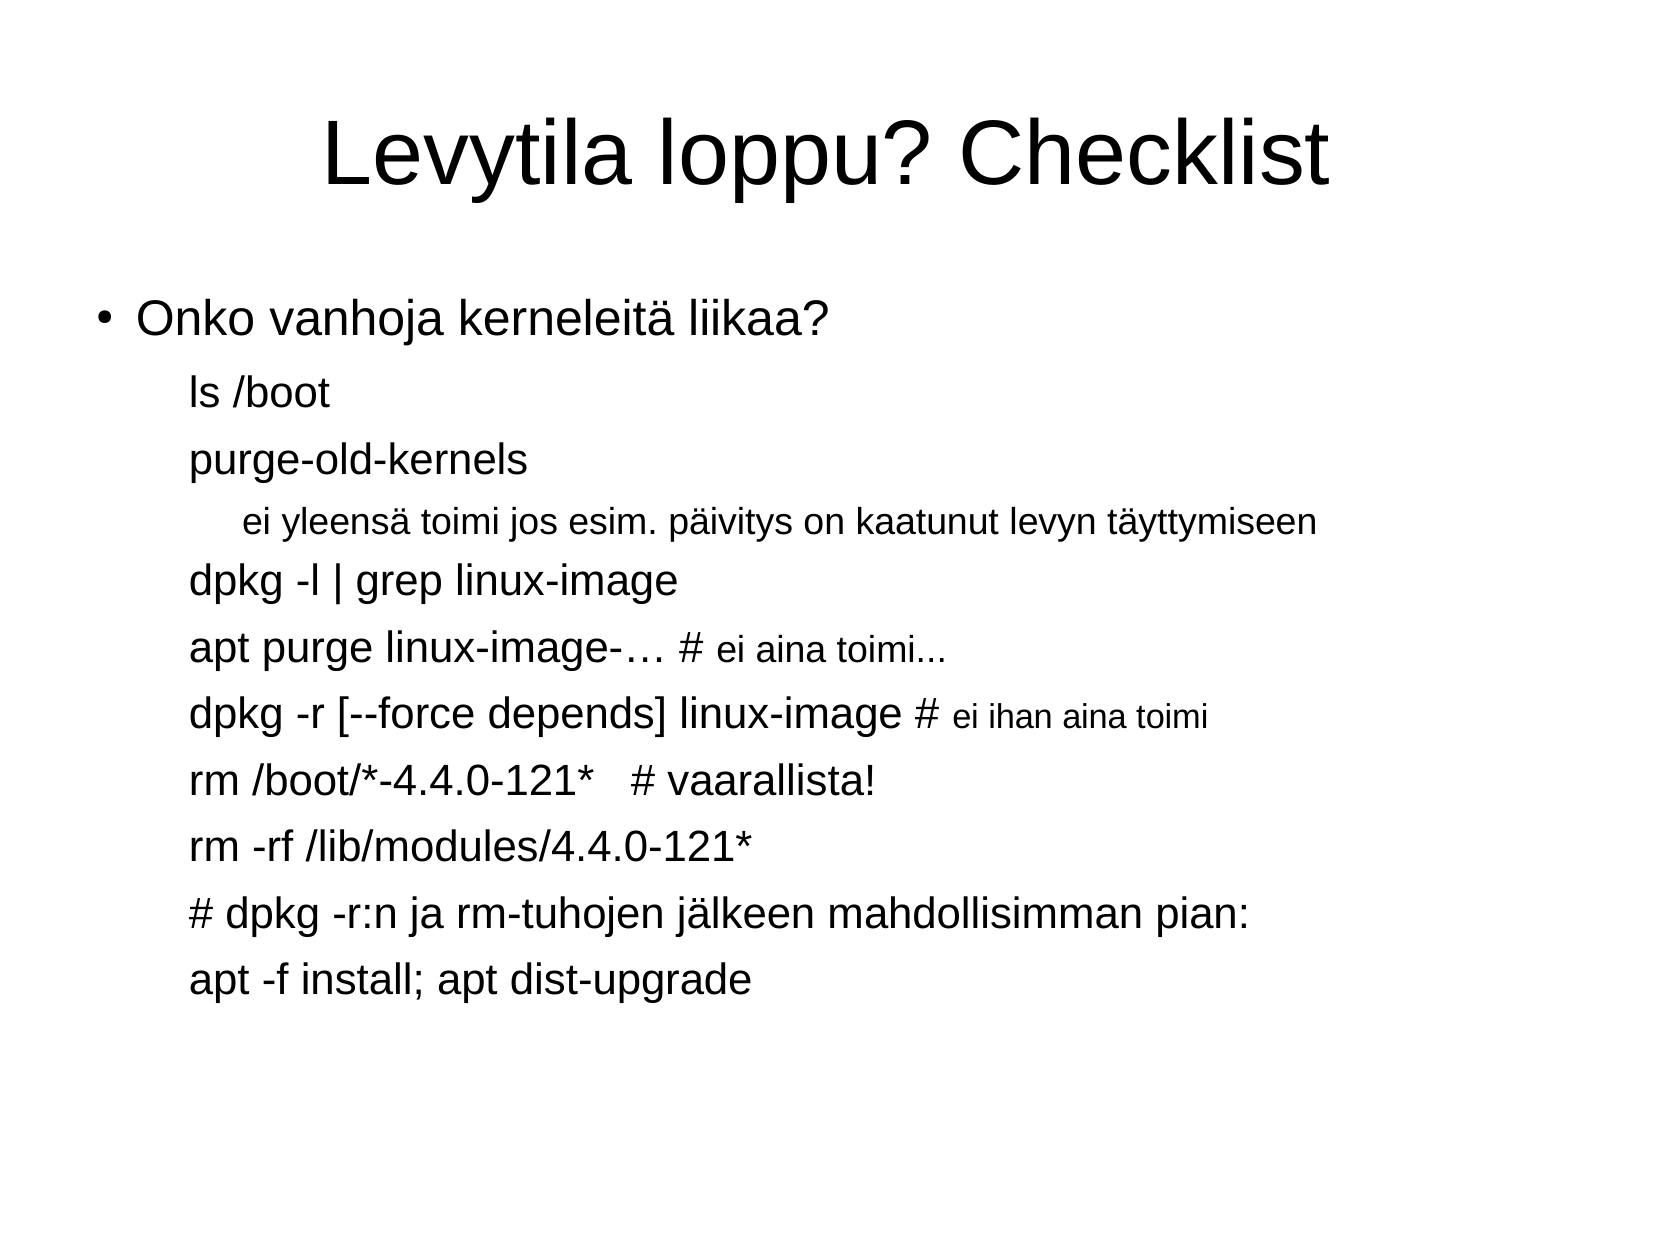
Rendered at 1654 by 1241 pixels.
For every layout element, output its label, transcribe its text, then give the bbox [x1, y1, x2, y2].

title Levytila loppu? Checklist [82, 49, 1571, 257]
list Onko vanhoja kerneleitä liikaa? ls /boot purge-old-kernels ei yleensä toimi jos esim. päivitys on kaatunut levyn täyttymiseen dpkg -l | grep linux-image apt purge linux-image-… # ei aina toimi... dpkg -r [--force depends] linux-image # ei ihan aina toimi rm /boot/*-4.4.0-121* # vaarallista! rm -rf /lib/modules/4.4.0-121* # dpkg -r:n ja rm-tuhojen jälkeen mahdollisimman pian: apt -f install; apt dist-upgrade [82, 290, 1571, 1010]
